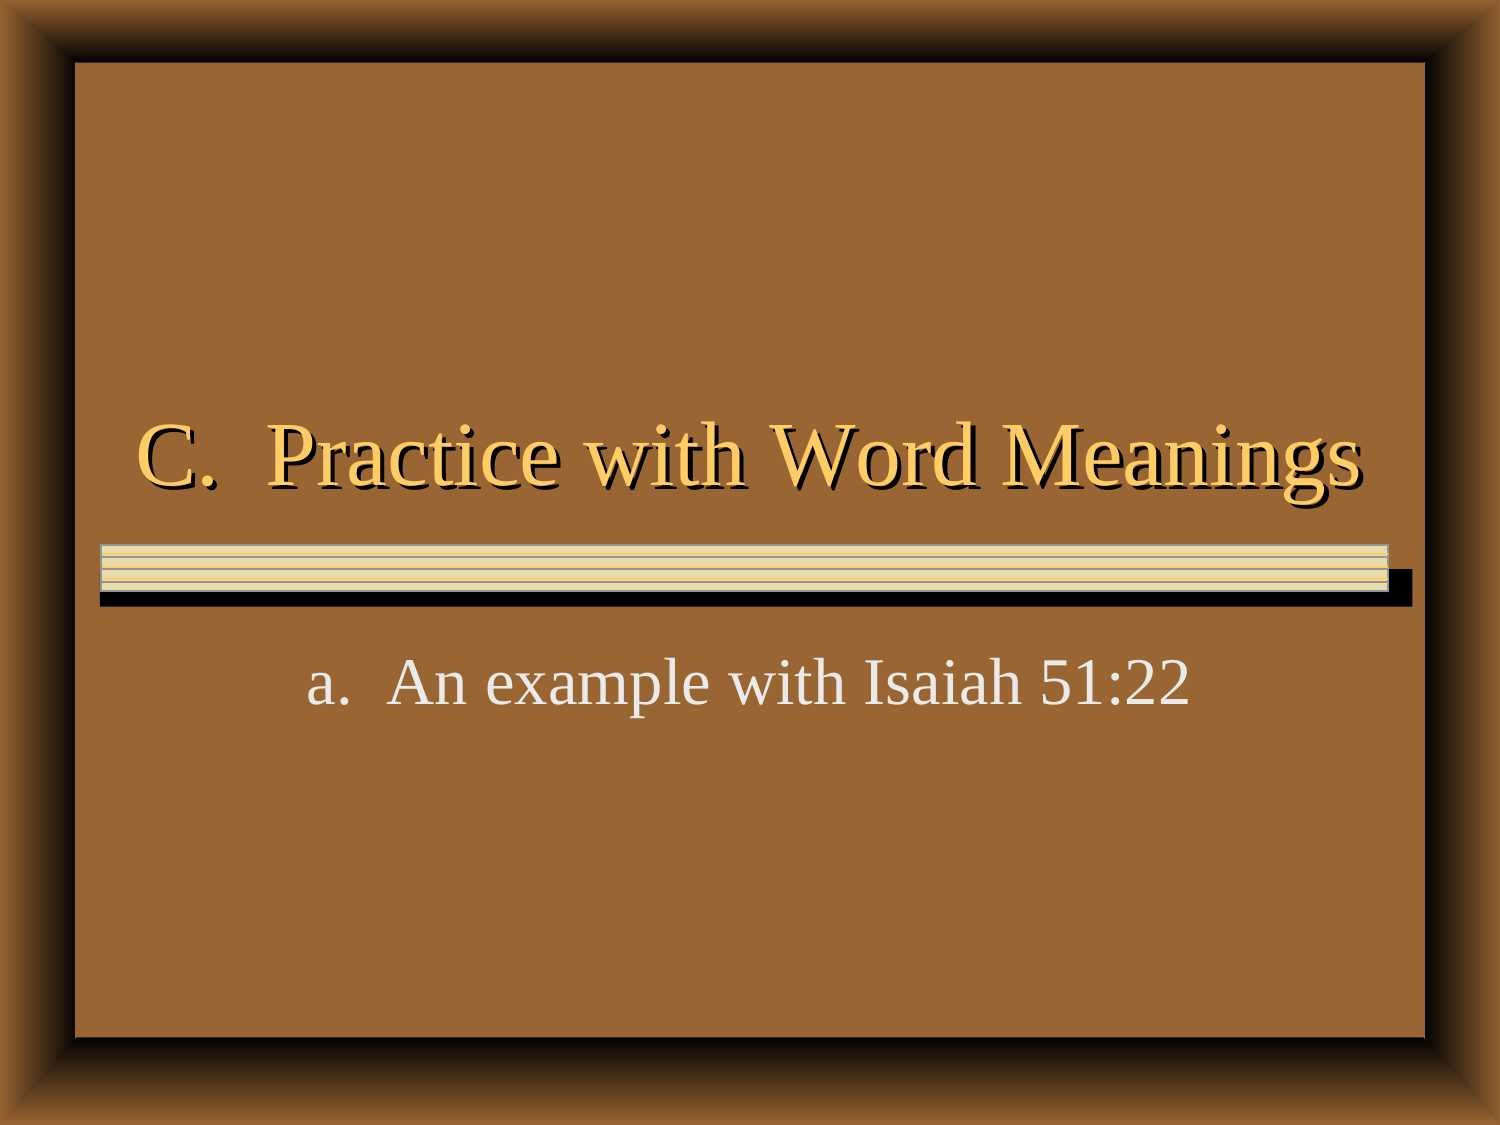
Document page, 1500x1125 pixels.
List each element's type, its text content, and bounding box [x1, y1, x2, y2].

title C. Practice with Word Meanings [112, 324, 1388, 513]
subtitle a. An example with Isaiah 51:22 [225, 637, 1276, 926]
